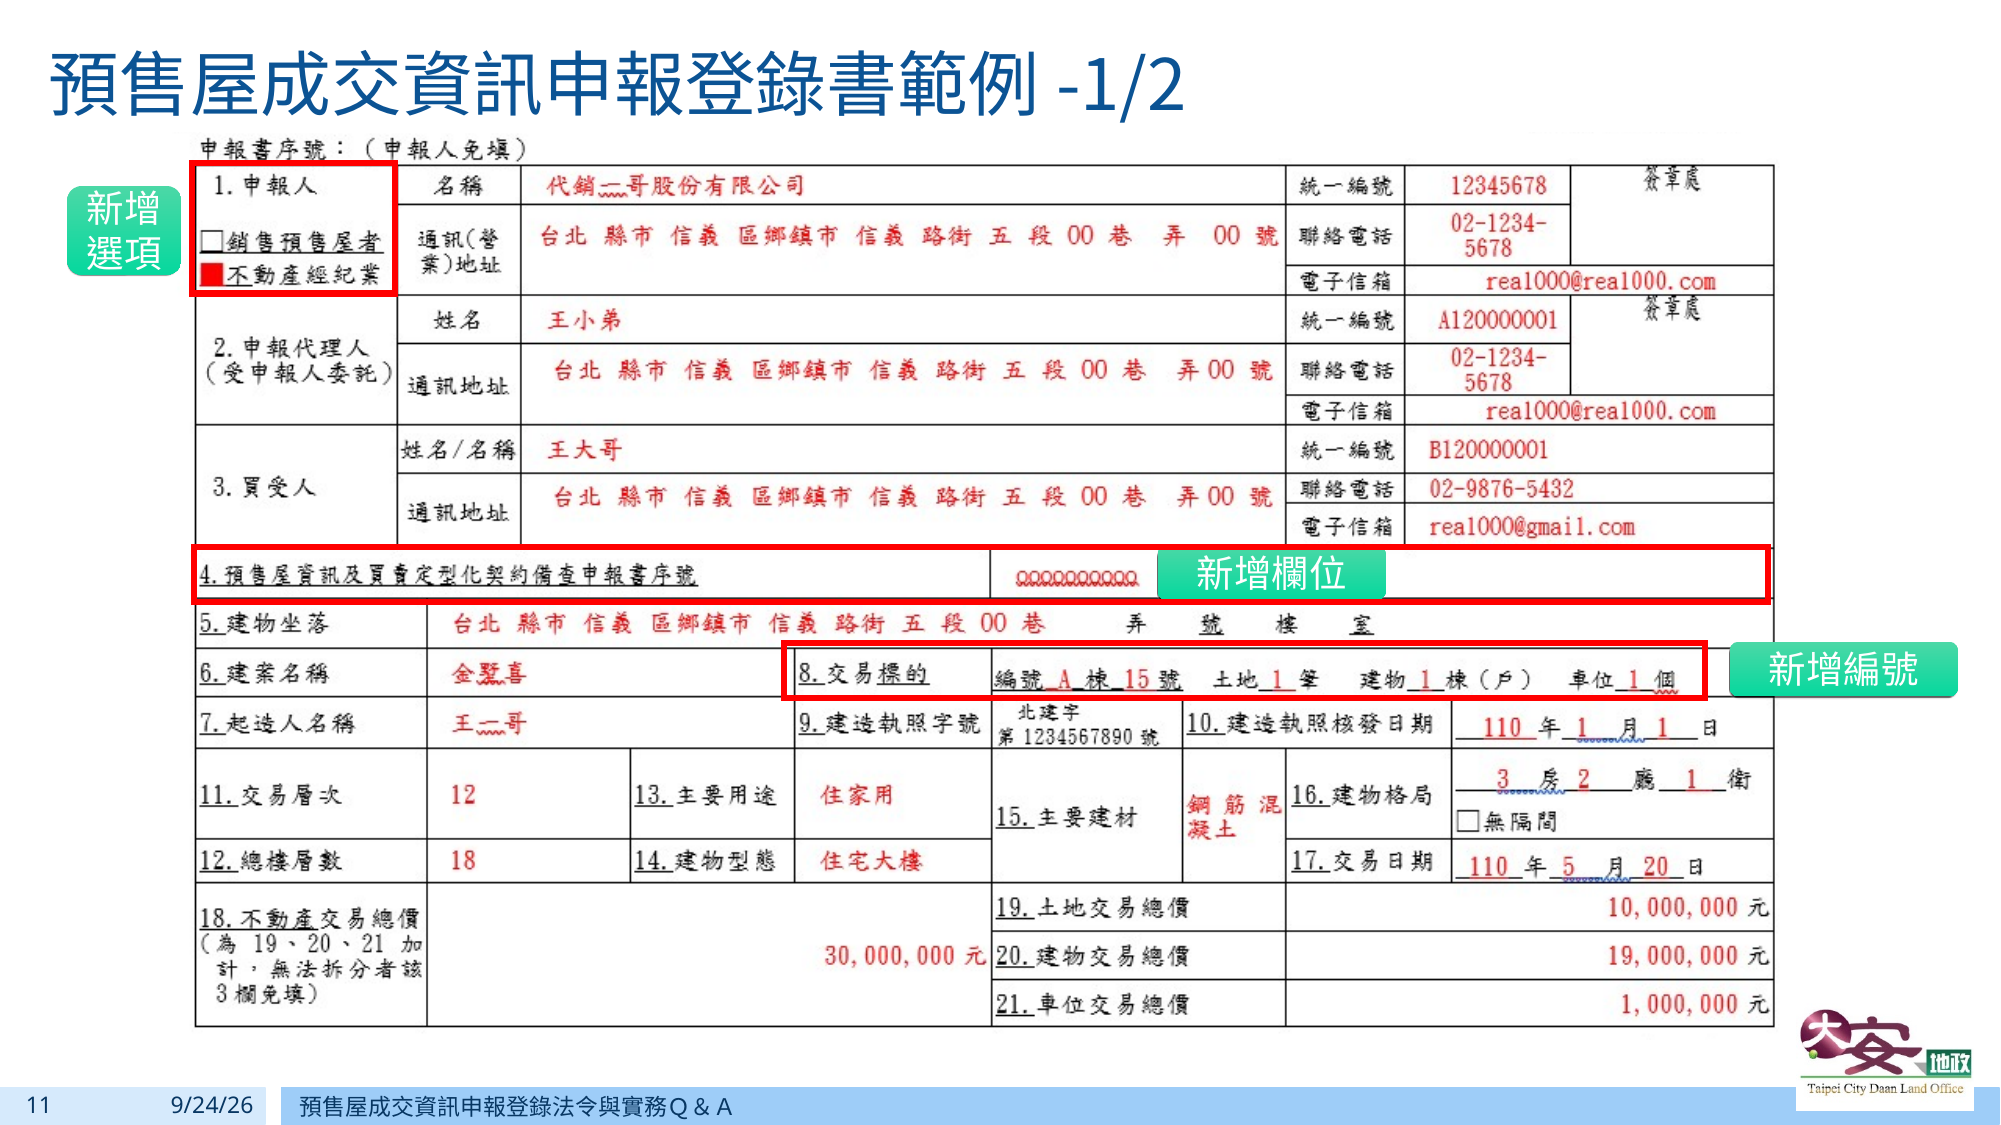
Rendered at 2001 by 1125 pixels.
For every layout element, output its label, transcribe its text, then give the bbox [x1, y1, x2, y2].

picture [1796, 992, 1974, 1111]
slide_number 10/21/21 [74, 1087, 269, 1125]
text_box 新增編號 [1729, 641, 1959, 697]
picture [170, 132, 1789, 1041]
footer 預售屋成交資訊申報登錄法令與實務Ｑ＆Ａ [284, 1087, 1785, 1125]
title 預售屋成交資訊申報登錄書範例-1/2 [33, 16, 1571, 133]
text_box 新增欄位 [1157, 550, 1386, 599]
text_box 新增 選項 [67, 185, 182, 275]
slide_number <編號> [0, 1087, 68, 1125]
